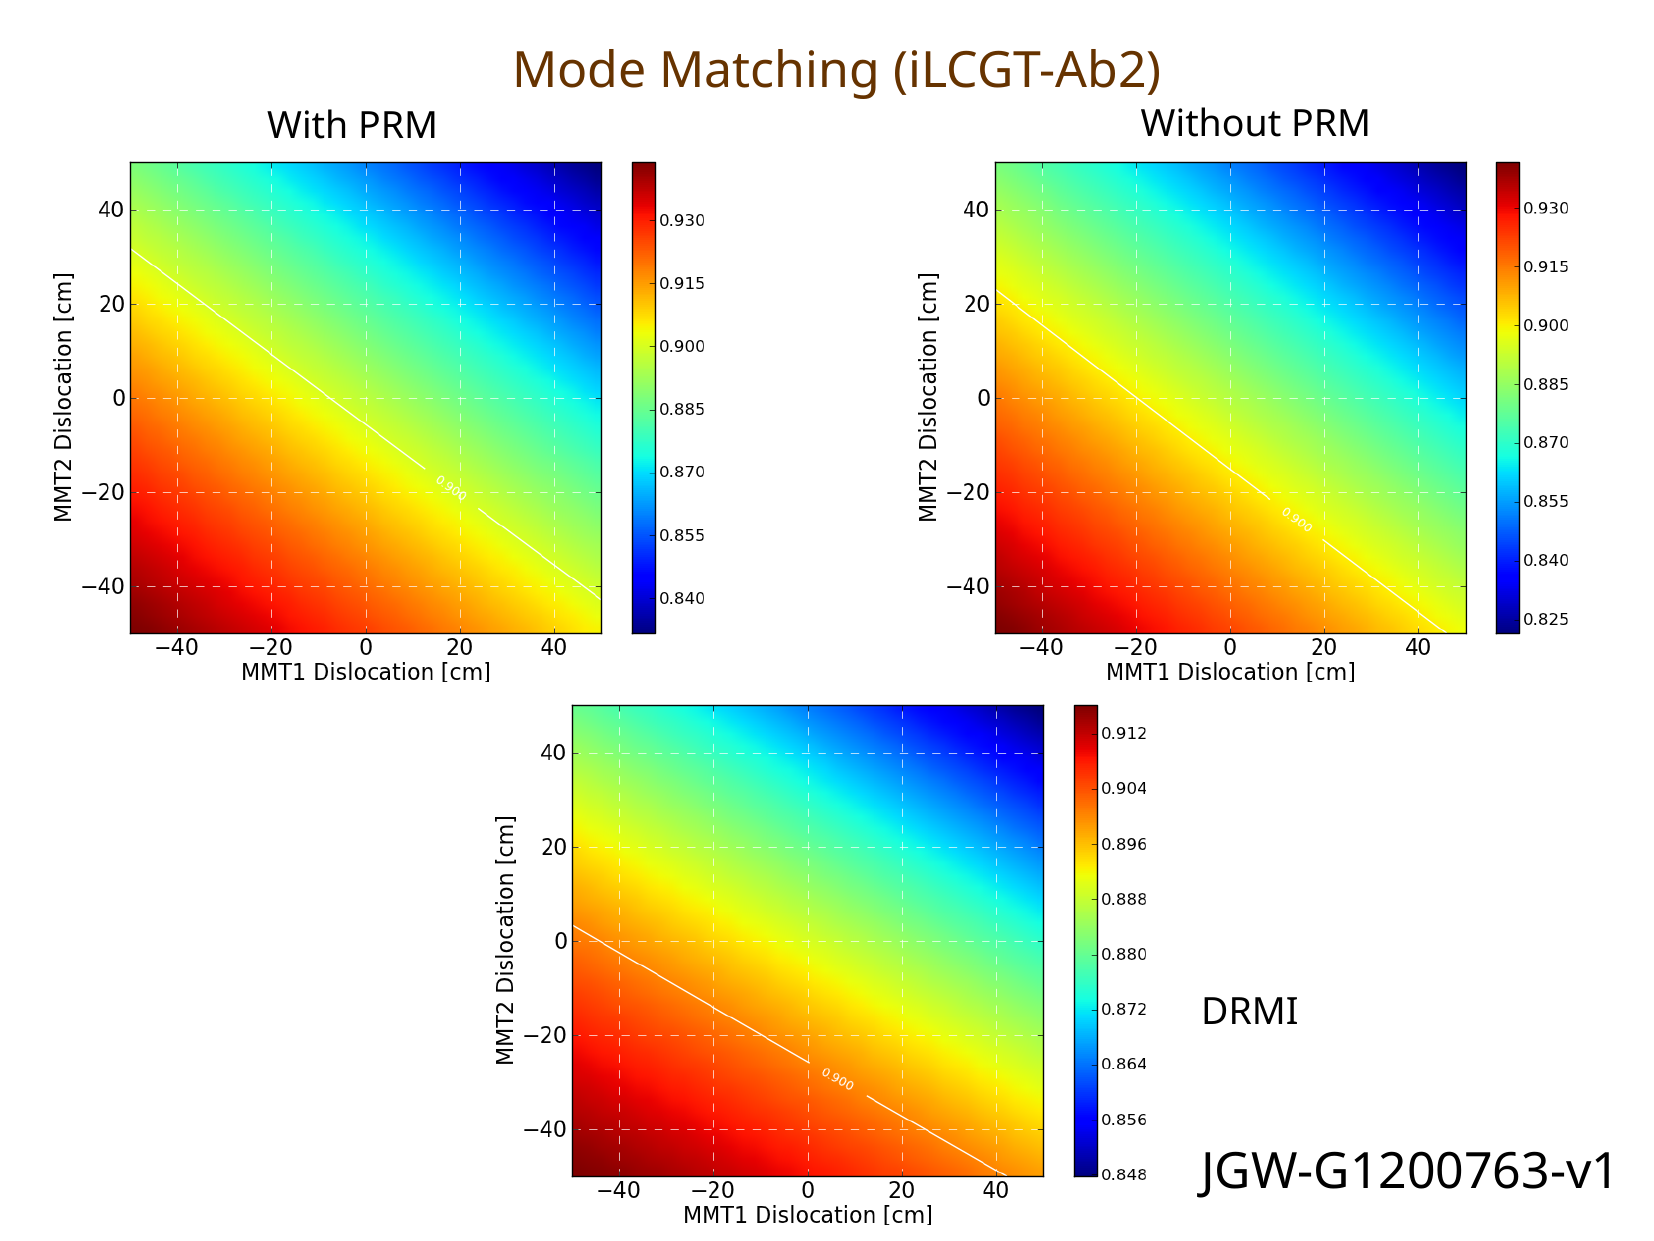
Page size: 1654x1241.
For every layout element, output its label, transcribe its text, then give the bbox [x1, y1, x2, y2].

text_box Without PRM [1125, 88, 1386, 149]
text_box DRMI [1186, 977, 1312, 1038]
text_box JGW-G1200763-v1 [1186, 1127, 1629, 1203]
text_box With PRM [252, 91, 457, 152]
picture [918, 161, 1568, 682]
picture [495, 704, 1146, 1225]
text_box Mode Matching (iLCGT-Ab2) [497, 26, 1157, 102]
picture [53, 161, 704, 682]
